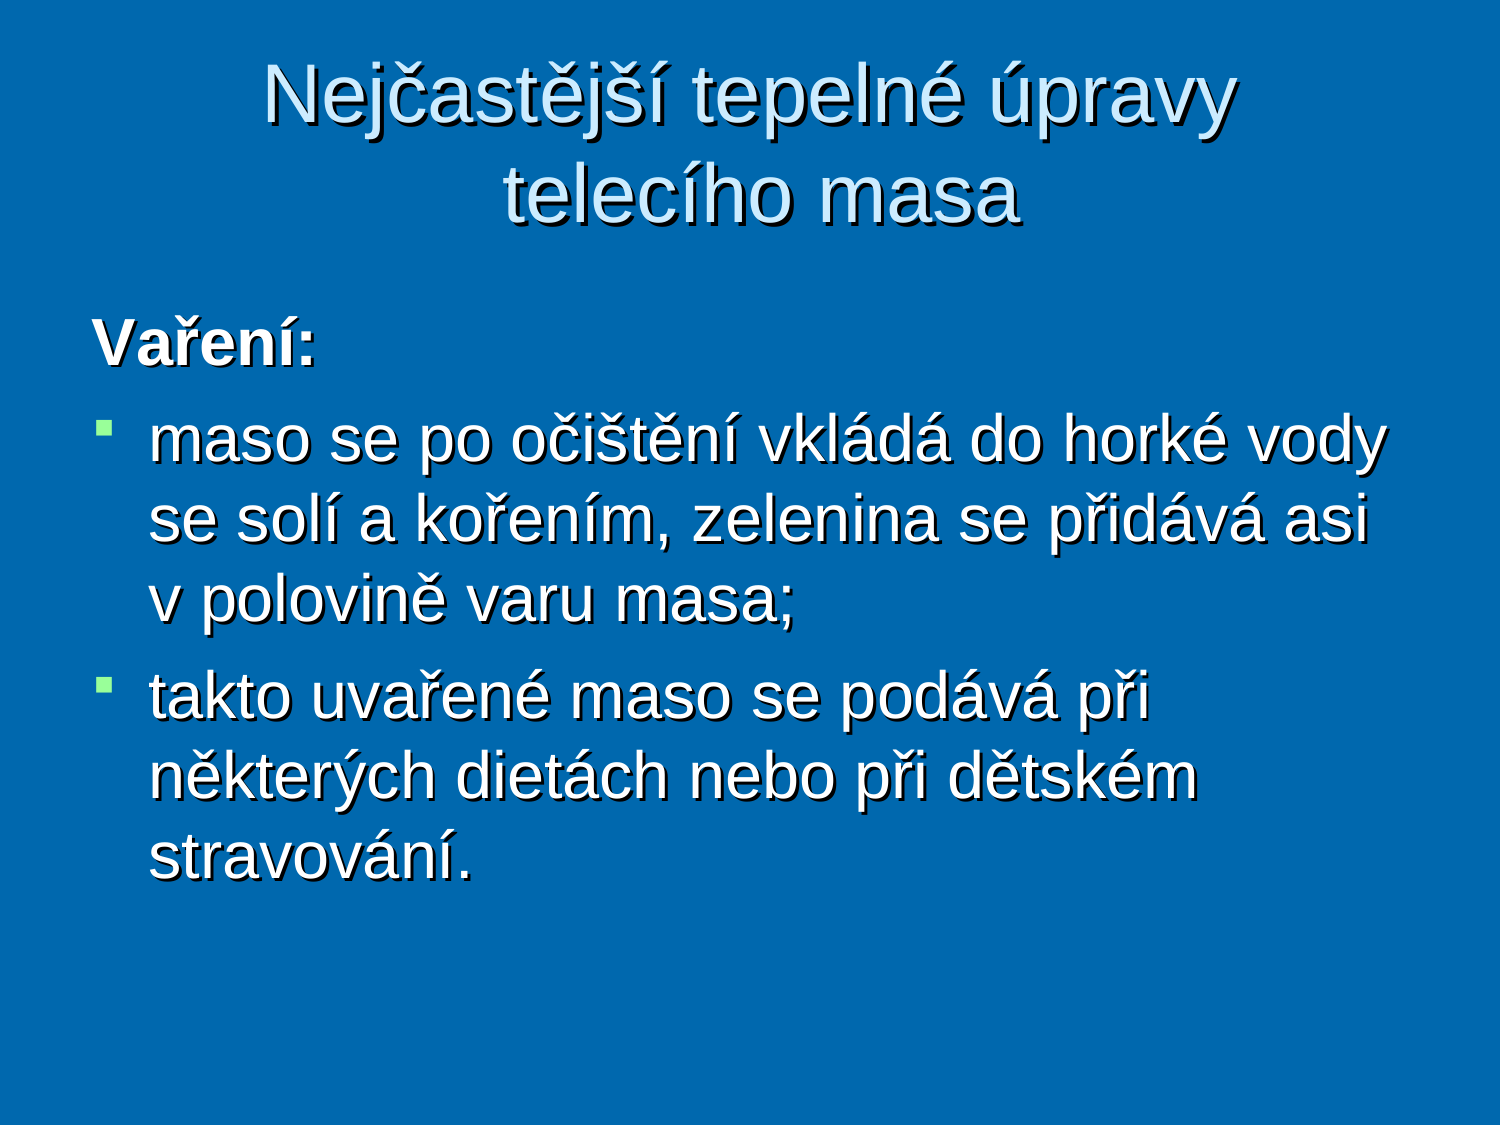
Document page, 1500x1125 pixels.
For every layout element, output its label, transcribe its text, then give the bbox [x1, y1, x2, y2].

list Vaření: maso se po očištění vkládá do horké vody se solí a kořením, zelenina se přidává asi v polovině varu masa; takto uvařené maso se podává při některých dietách nebo při dětském stravování. [76, 290, 1427, 1034]
title Nejčastější tepelné úpravy telecího masa [75, 31, 1426, 247]
